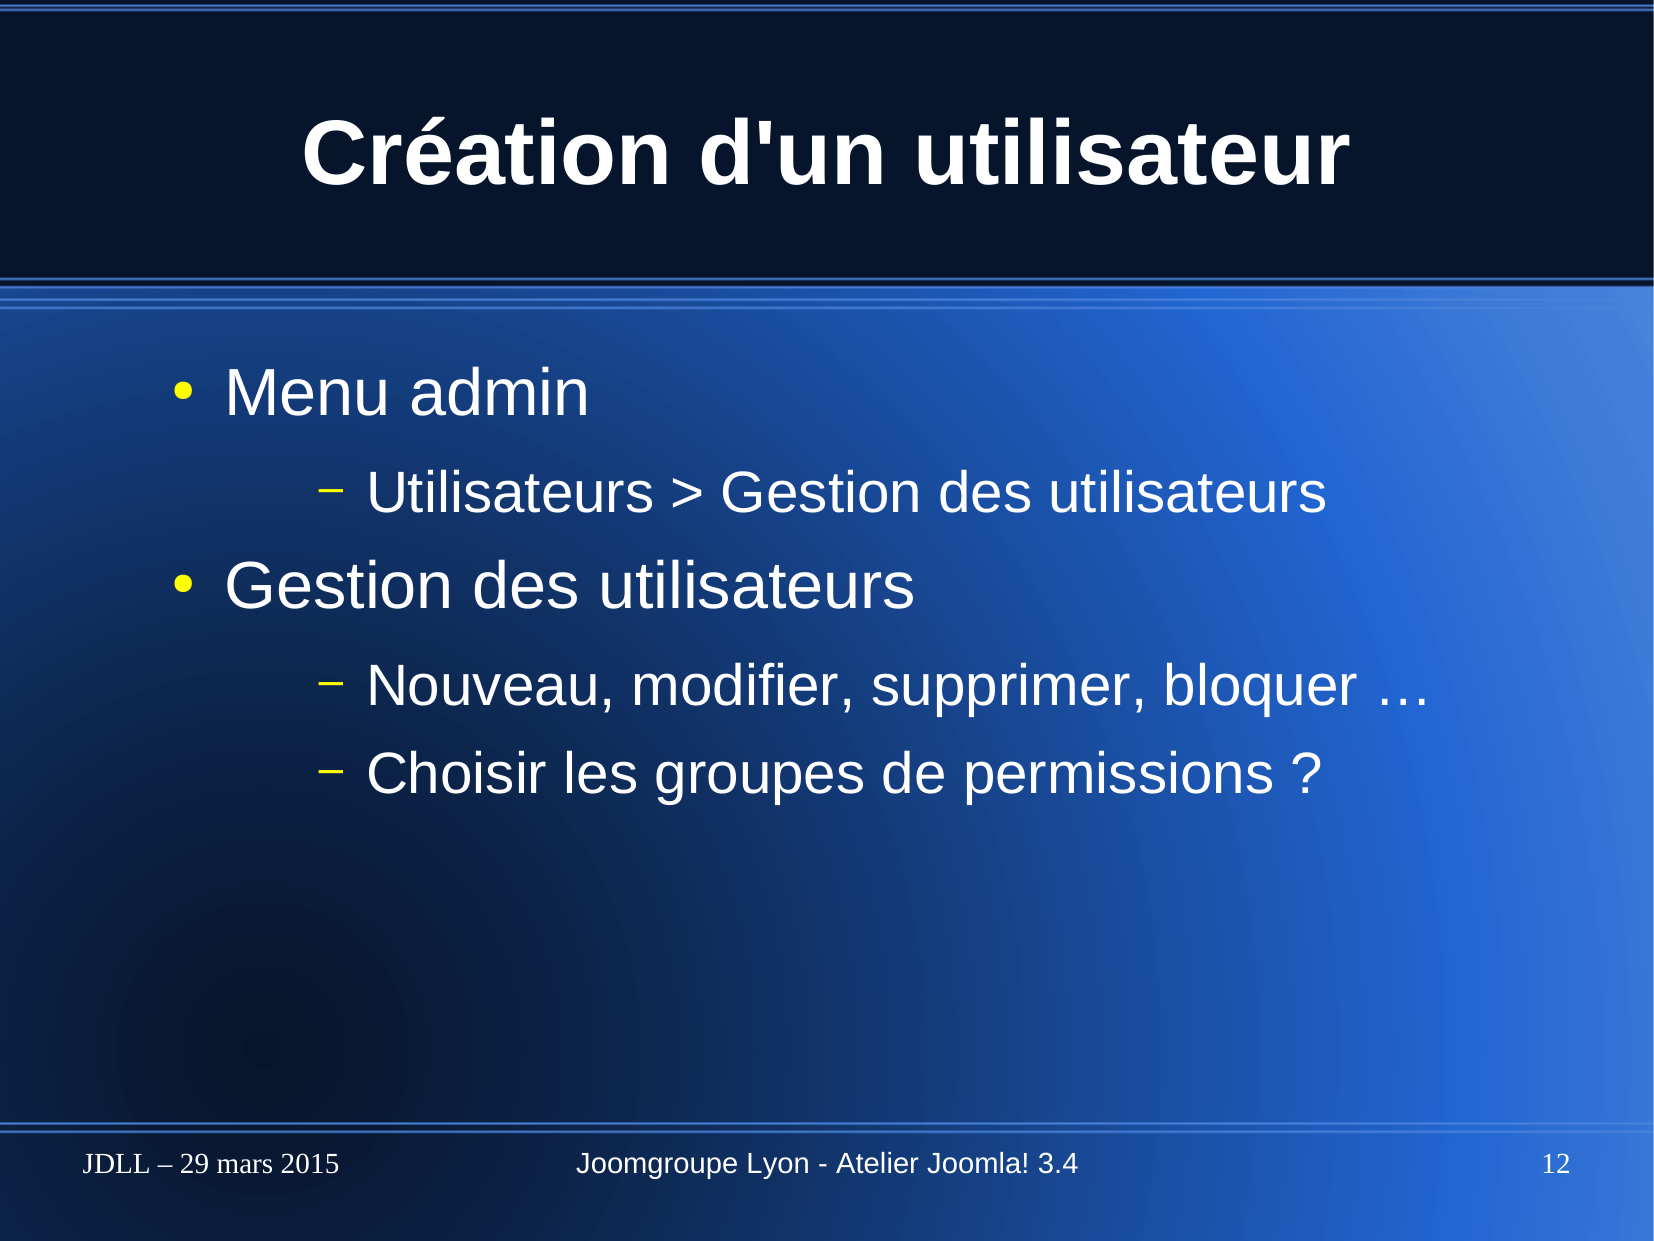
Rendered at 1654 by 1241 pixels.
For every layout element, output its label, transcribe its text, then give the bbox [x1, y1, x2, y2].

title Création d'un utilisateur [82, 49, 1571, 257]
list Menu admin Utilisateurs > Gestion des utilisateurs Gestion des utilisateurs Nouveau, modifier, supprimer, bloquer … Choisir les groupes de permissions ? [82, 355, 1571, 1174]
picture [0, 0, 1654, 1241]
